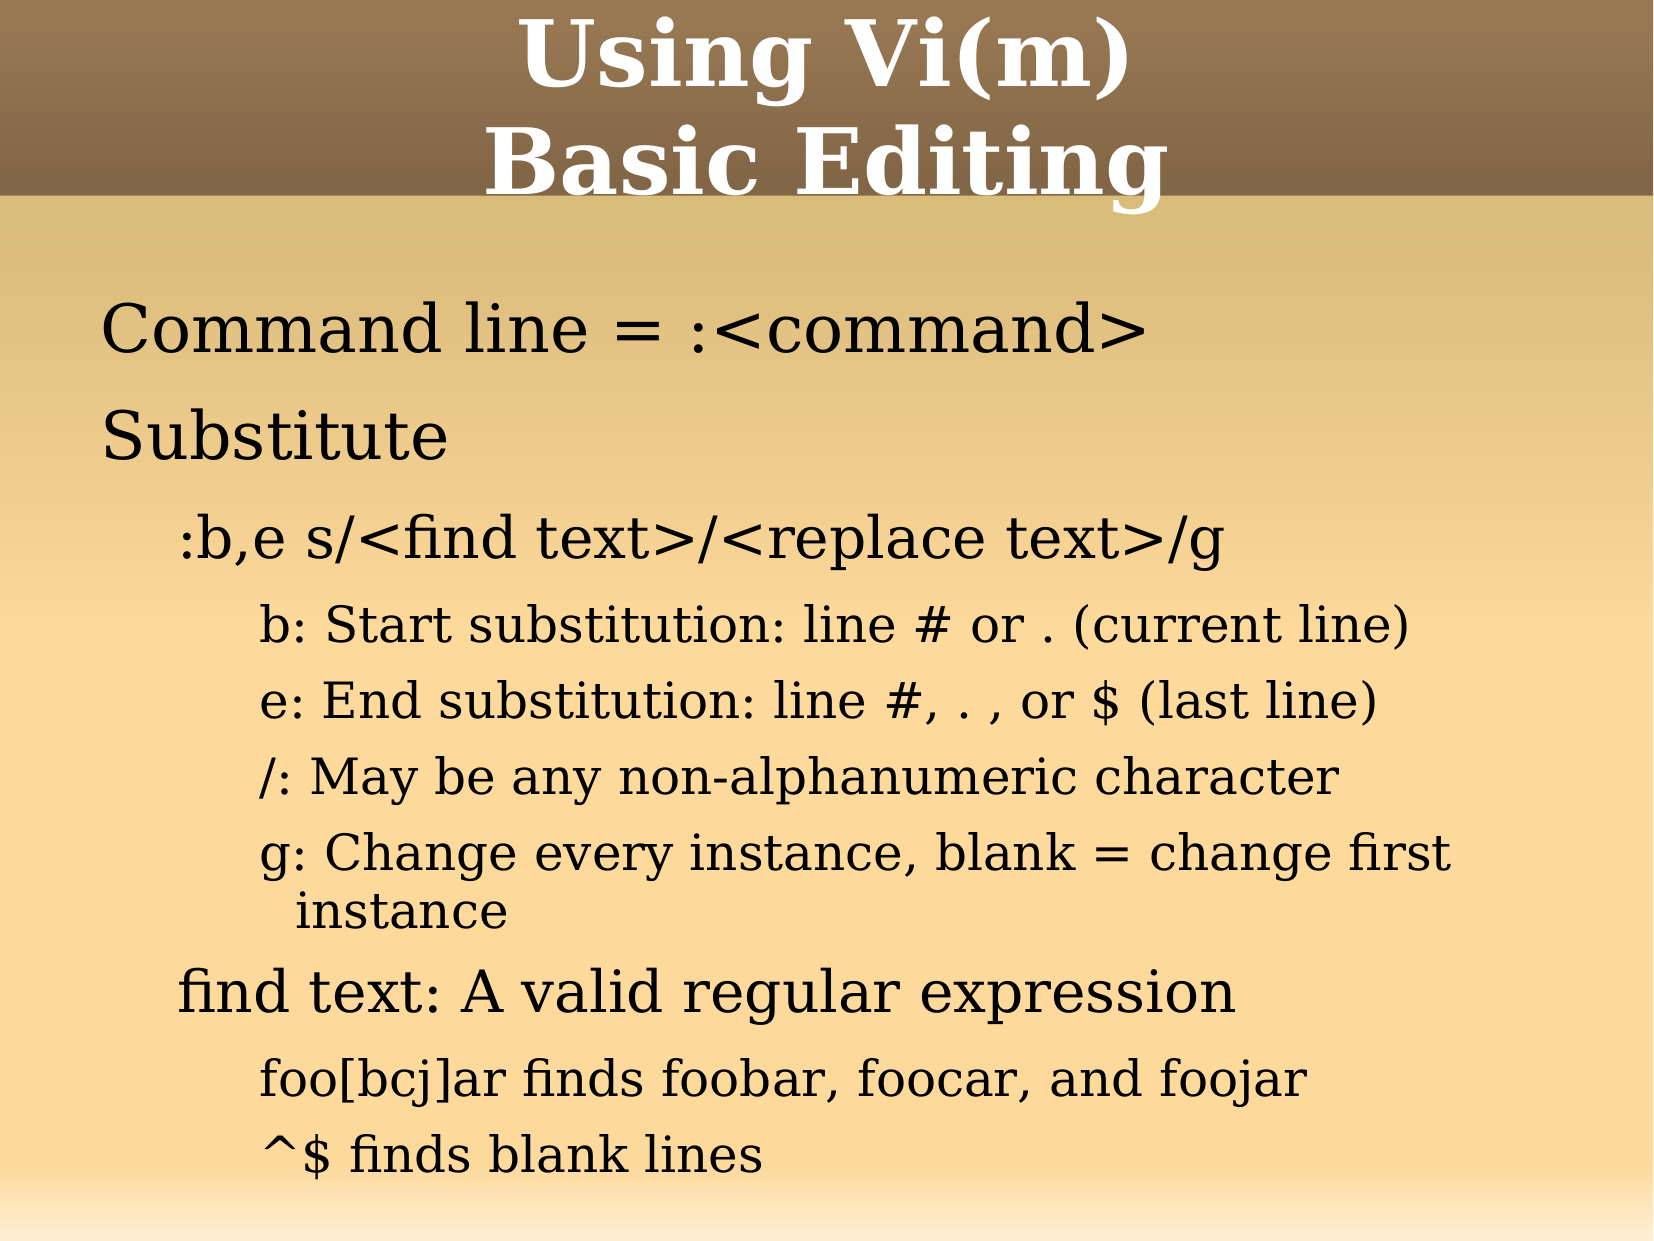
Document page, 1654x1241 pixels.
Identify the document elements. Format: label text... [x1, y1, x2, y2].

list Command line = :<command> Substitute :b,e s/<find text>/<replace text>/g b: Start substitution: line # or . (current line) e: End substitution: line #, . , or $ (last line) /: May be any non-alphanumeric character g: Change every instance, blank = change first instance find text: A valid regular expression foo[bcj]ar finds foobar, foocar, and foojar ^$ finds blank lines [82, 290, 1571, 1184]
title Using Vi(m) Basic Editing [82, 0, 1571, 217]
picture [0, 0, 1654, 1241]
